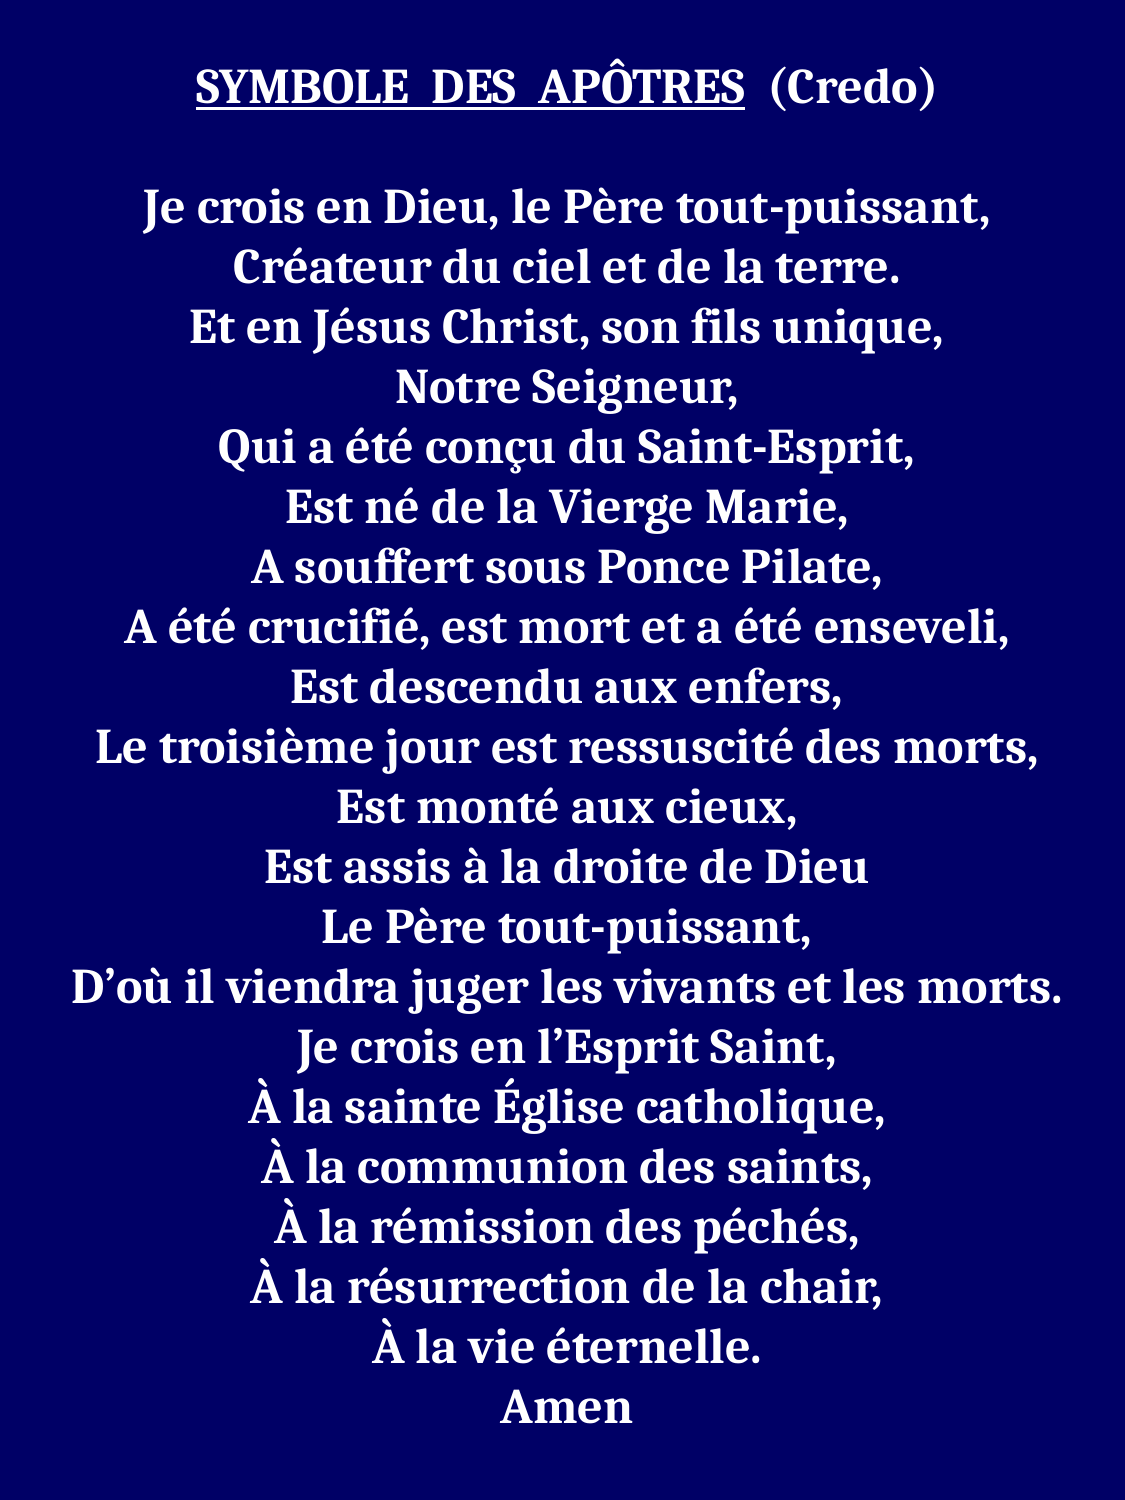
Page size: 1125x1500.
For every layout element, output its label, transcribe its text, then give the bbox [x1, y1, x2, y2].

text_box SYMBOLE DES APÔTRES (Credo) Je crois en Dieu, le Père tout-puissant, Créateur du ciel et de la terre. Et en Jésus Christ, son fils unique, Notre Seigneur, Qui a été conçu du Saint-Esprit, Est né de la Vierge Marie, A souffert sous Ponce Pilate, A été crucifié, est mort et a été enseveli, Est descendu aux enfers, Le troisième jour est ressuscité des morts, Est monté aux cieux, Est assis à la droite de Dieu Le Père tout-puissant, D’où il viendra juger les vivants et les morts. Je crois en l’Esprit Saint, À la sainte Église catholique, À la communion des saints, À la rémission des péchés, À la résurrection de la chair, À la vie éternelle. Amen [47, 46, 1088, 1441]
